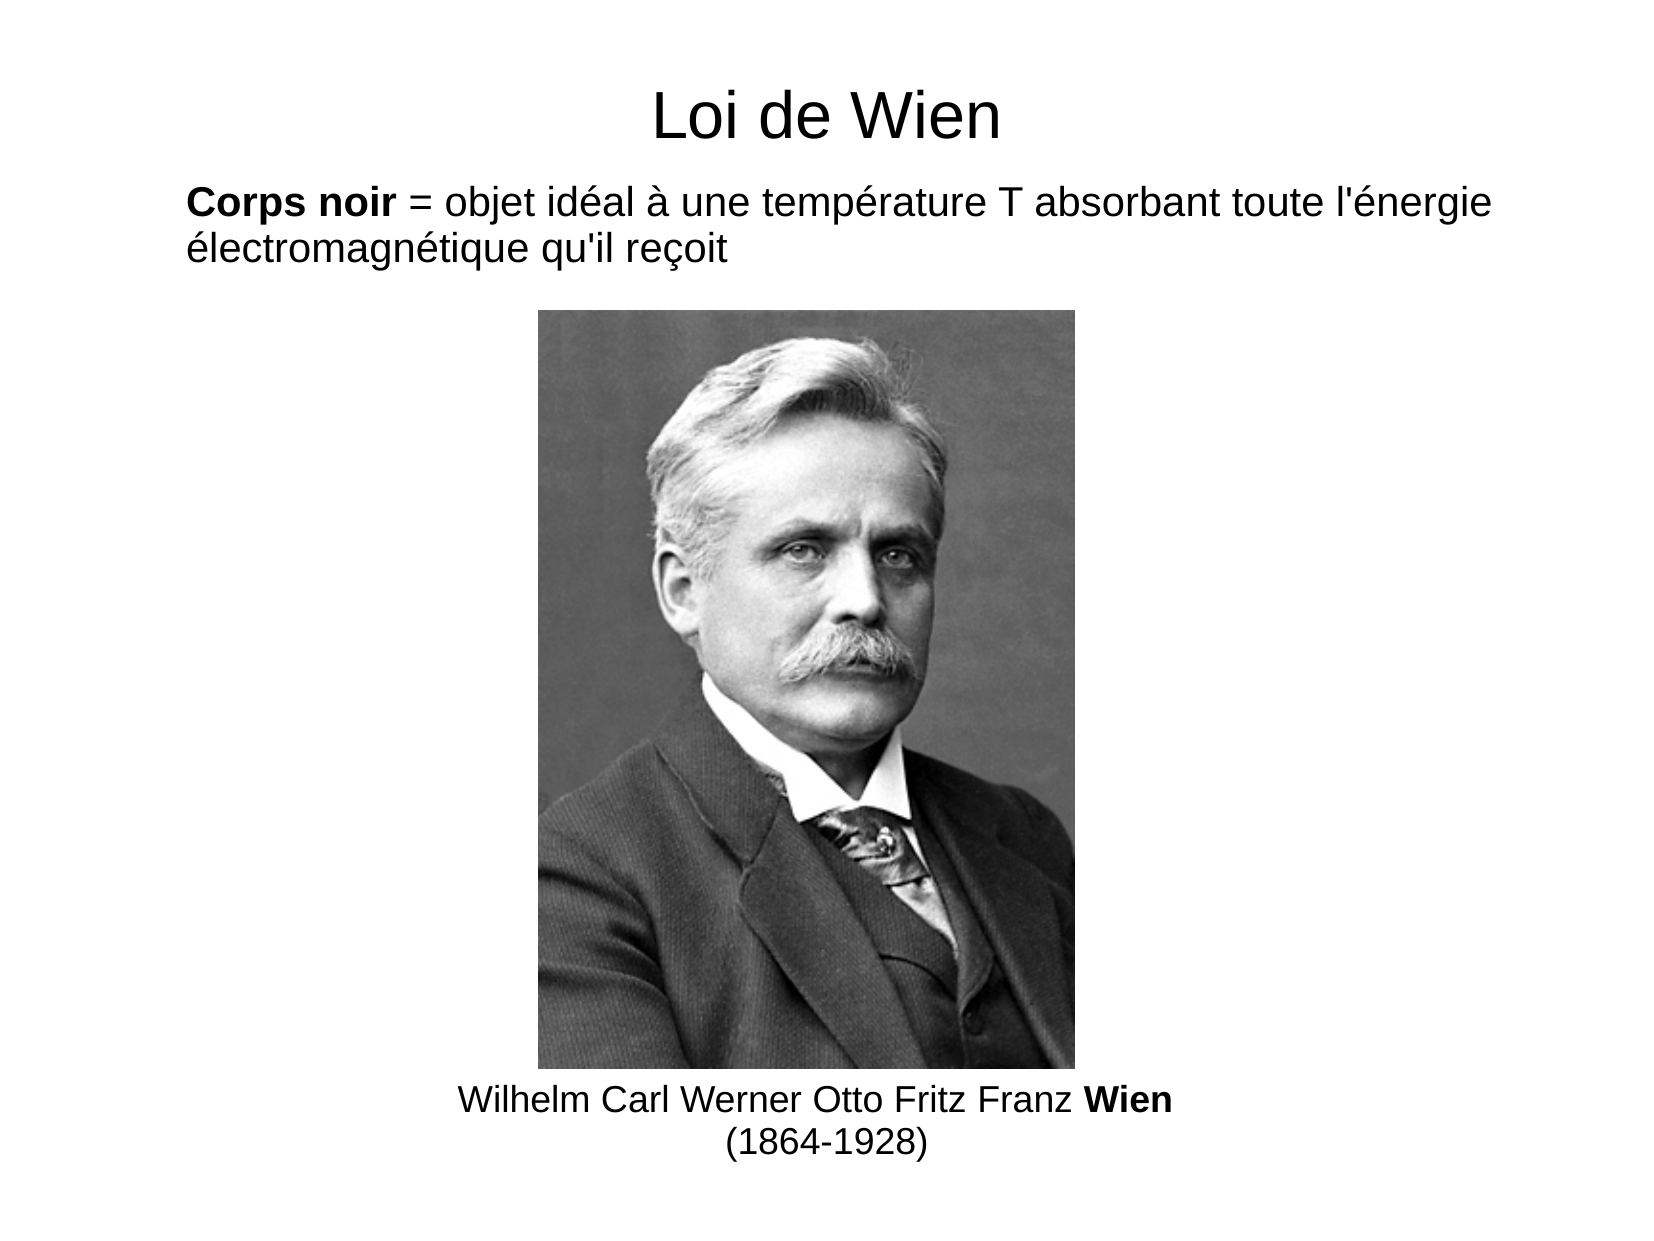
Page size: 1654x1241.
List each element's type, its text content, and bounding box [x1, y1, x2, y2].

text_box Corps noir = objet idéal à une température T absorbant toute l'énergie électromagnétique qu'il reçoit [171, 171, 1654, 281]
text_box Loi de Wien [0, 71, 1654, 161]
picture [538, 310, 1075, 1069]
text_box Wilhelm Carl Werner Otto Fritz Franz Wien (1864-1928) [442, 1071, 1211, 1172]
